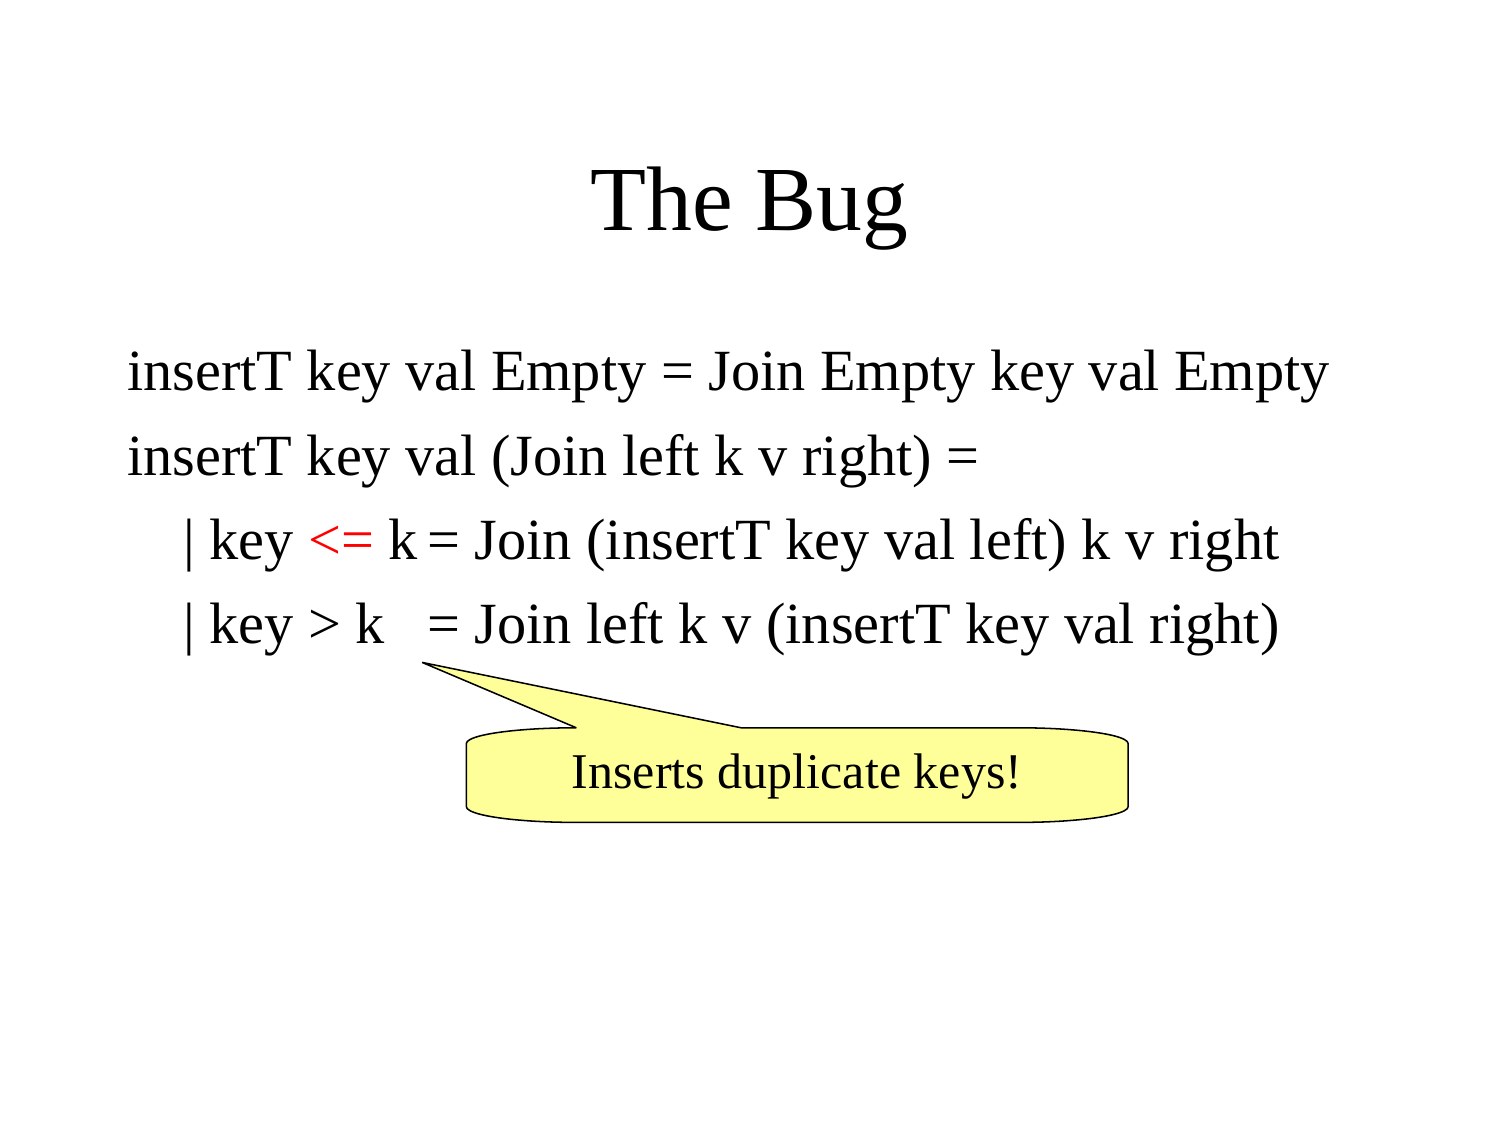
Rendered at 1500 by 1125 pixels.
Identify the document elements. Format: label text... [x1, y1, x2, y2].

list insertT key val Empty = Join Empty key val Empty insertT key val (Join left k v right) = | key <= k = Join (insertT key val left) k v right | key > k = Join left k v (insertT key val right) [112, 324, 1388, 1000]
title The Bug [112, 99, 1388, 288]
text_box Inserts duplicate keys! [422, 662, 1129, 823]
